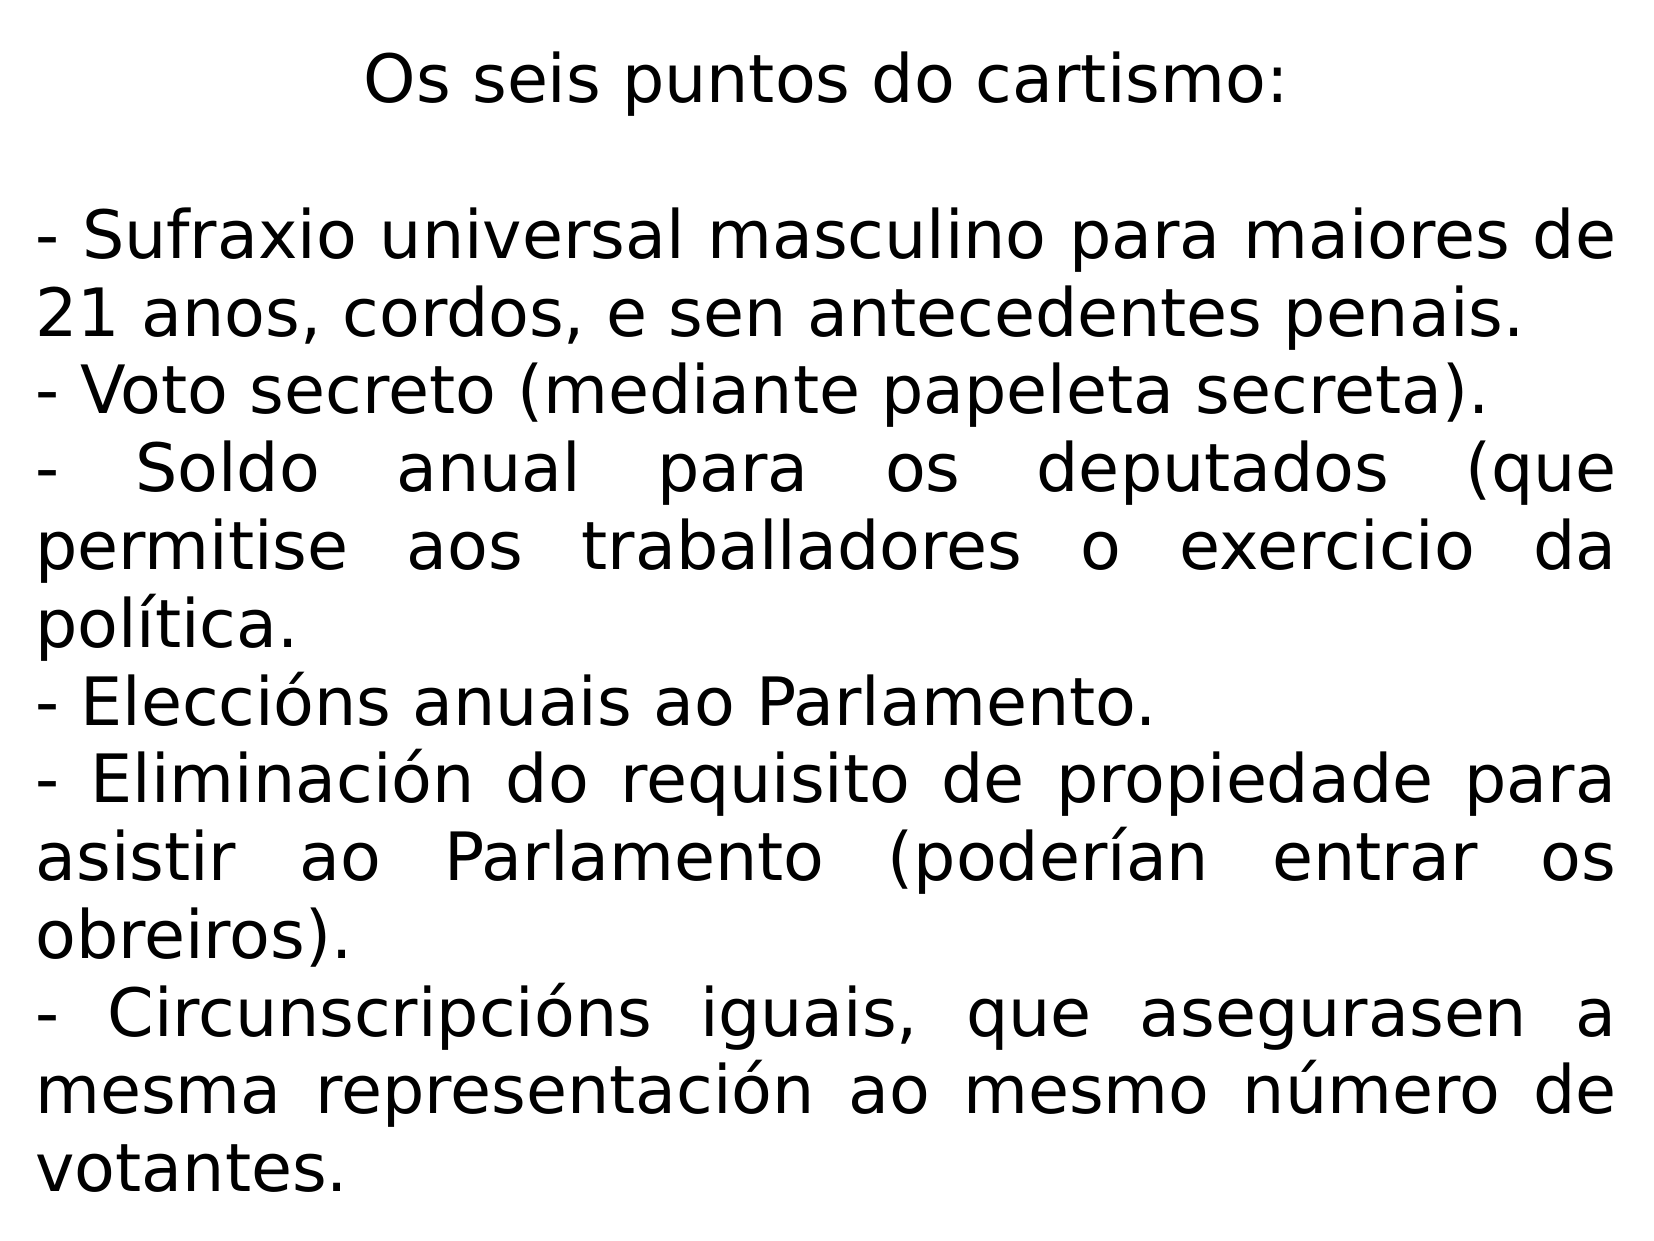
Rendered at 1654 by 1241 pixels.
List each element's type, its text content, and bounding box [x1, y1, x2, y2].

subtitle Os seis puntos do cartismo: - Sufraxio universal masculino para maiores de 21 anos, cordos, e sen antecedentes penais. - Voto secreto (mediante papeleta secreta). - Soldo anual para os deputados (que permitise aos traballadores o exercicio da política. - Eleccións anuais ao Parlamento. - Eliminación do requisito de propiedade para asistir ao Parlamento (poderían entrar os obreiros). - Circunscripcións iguais, que asegurasen a mesma representación ao mesmo número de votantes. [35, 40, 1619, 1208]
